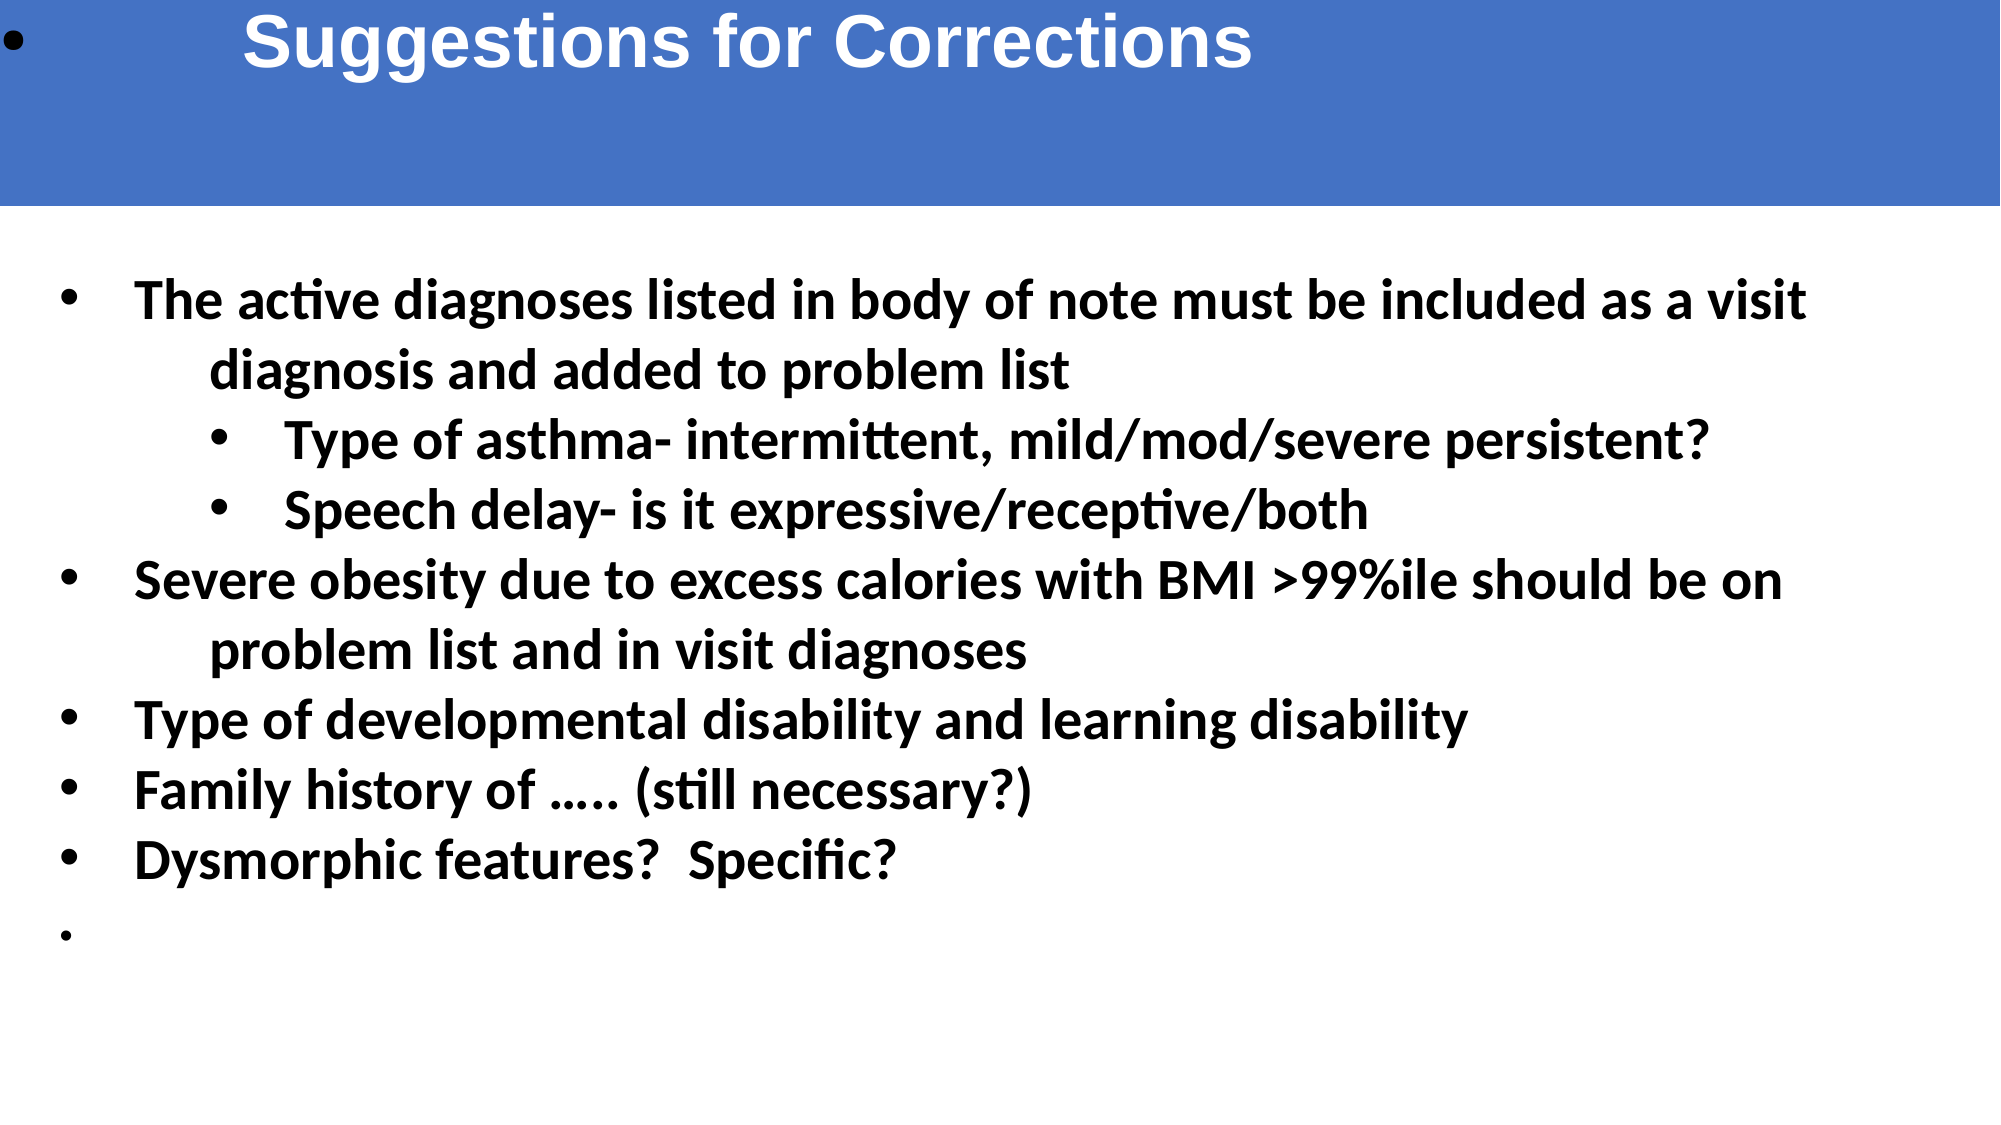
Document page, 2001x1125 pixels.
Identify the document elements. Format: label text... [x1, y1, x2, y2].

table_header Suggestions for Corrections [0, 0, 2000, 206]
text_box The active diagnoses listed in body of note must be included as a visit diagnosis and added to problem list Type of asthma- intermittent, mild/mod/severe persistent? Speech delay- is it expressive/receptive/both Severe obesity due to excess calories with BMI >99%ile should be on problem list and in visit diagnoses Type of developmental disability and learning disability Family history of ….. (still necessary?) Dysmorphic features? Specific? [44, 253, 1856, 983]
